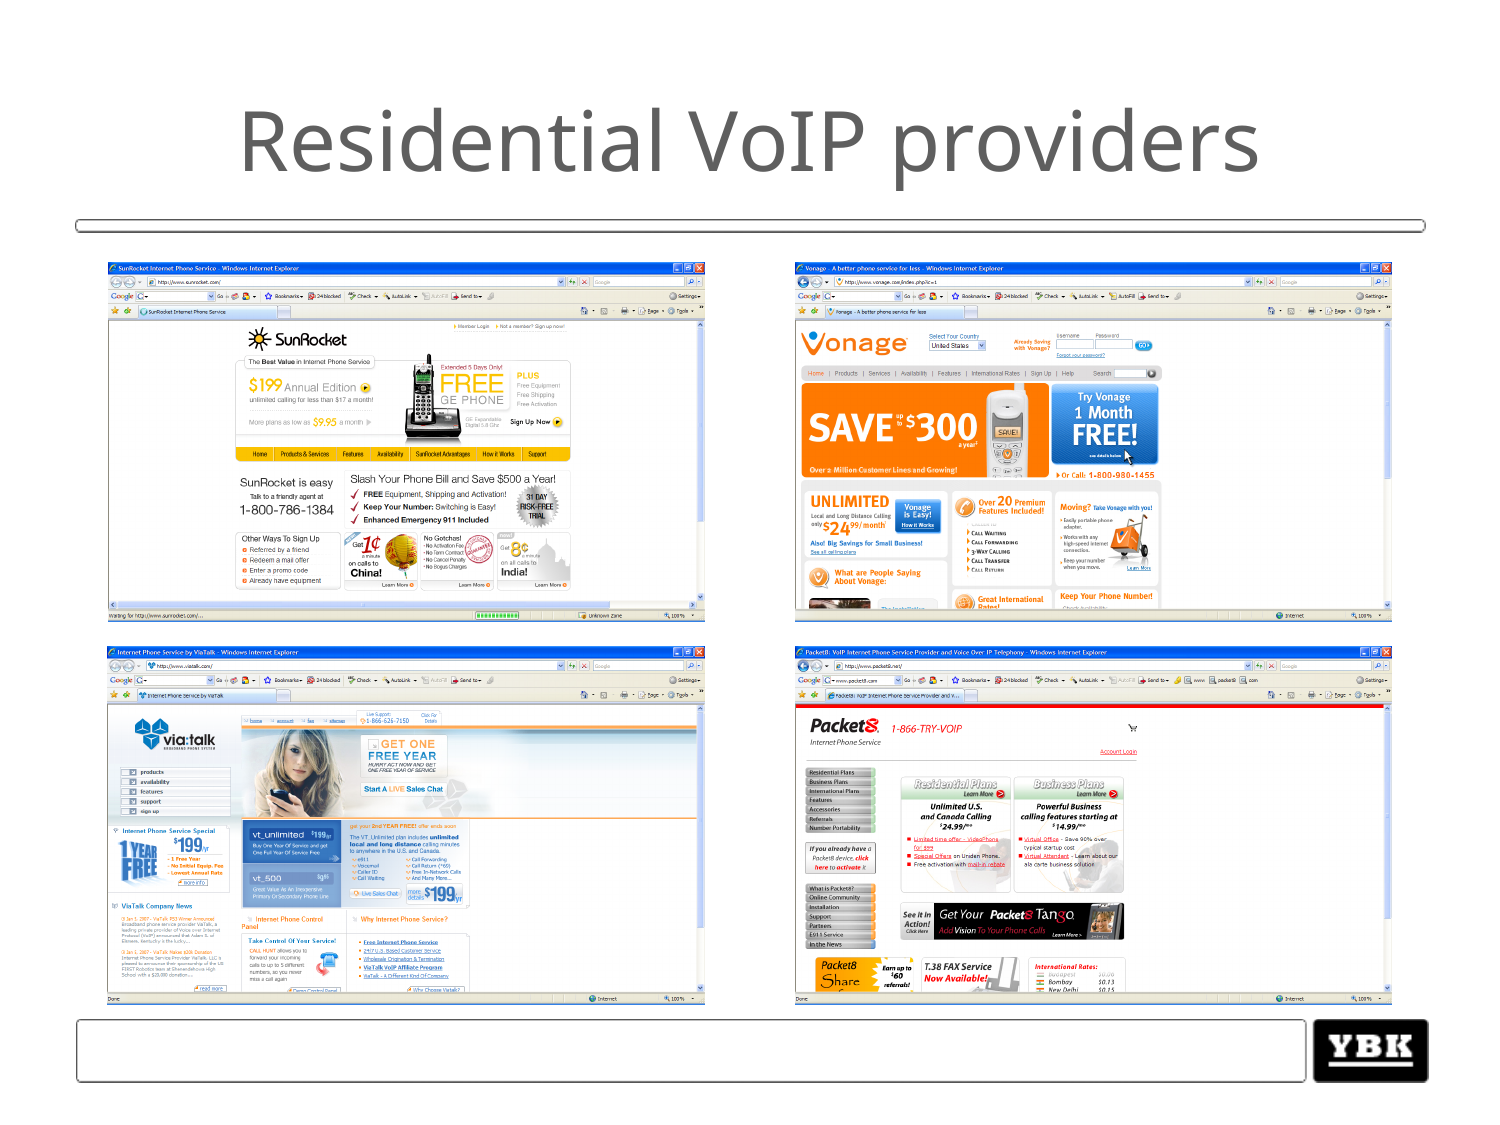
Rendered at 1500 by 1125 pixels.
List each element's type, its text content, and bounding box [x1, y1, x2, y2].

picture [107, 646, 705, 1005]
picture [795, 262, 1392, 622]
picture [76, 1019, 1429, 1083]
title Residential VoIP providers [75, 45, 1426, 233]
picture [108, 262, 705, 622]
picture [795, 646, 1392, 1005]
